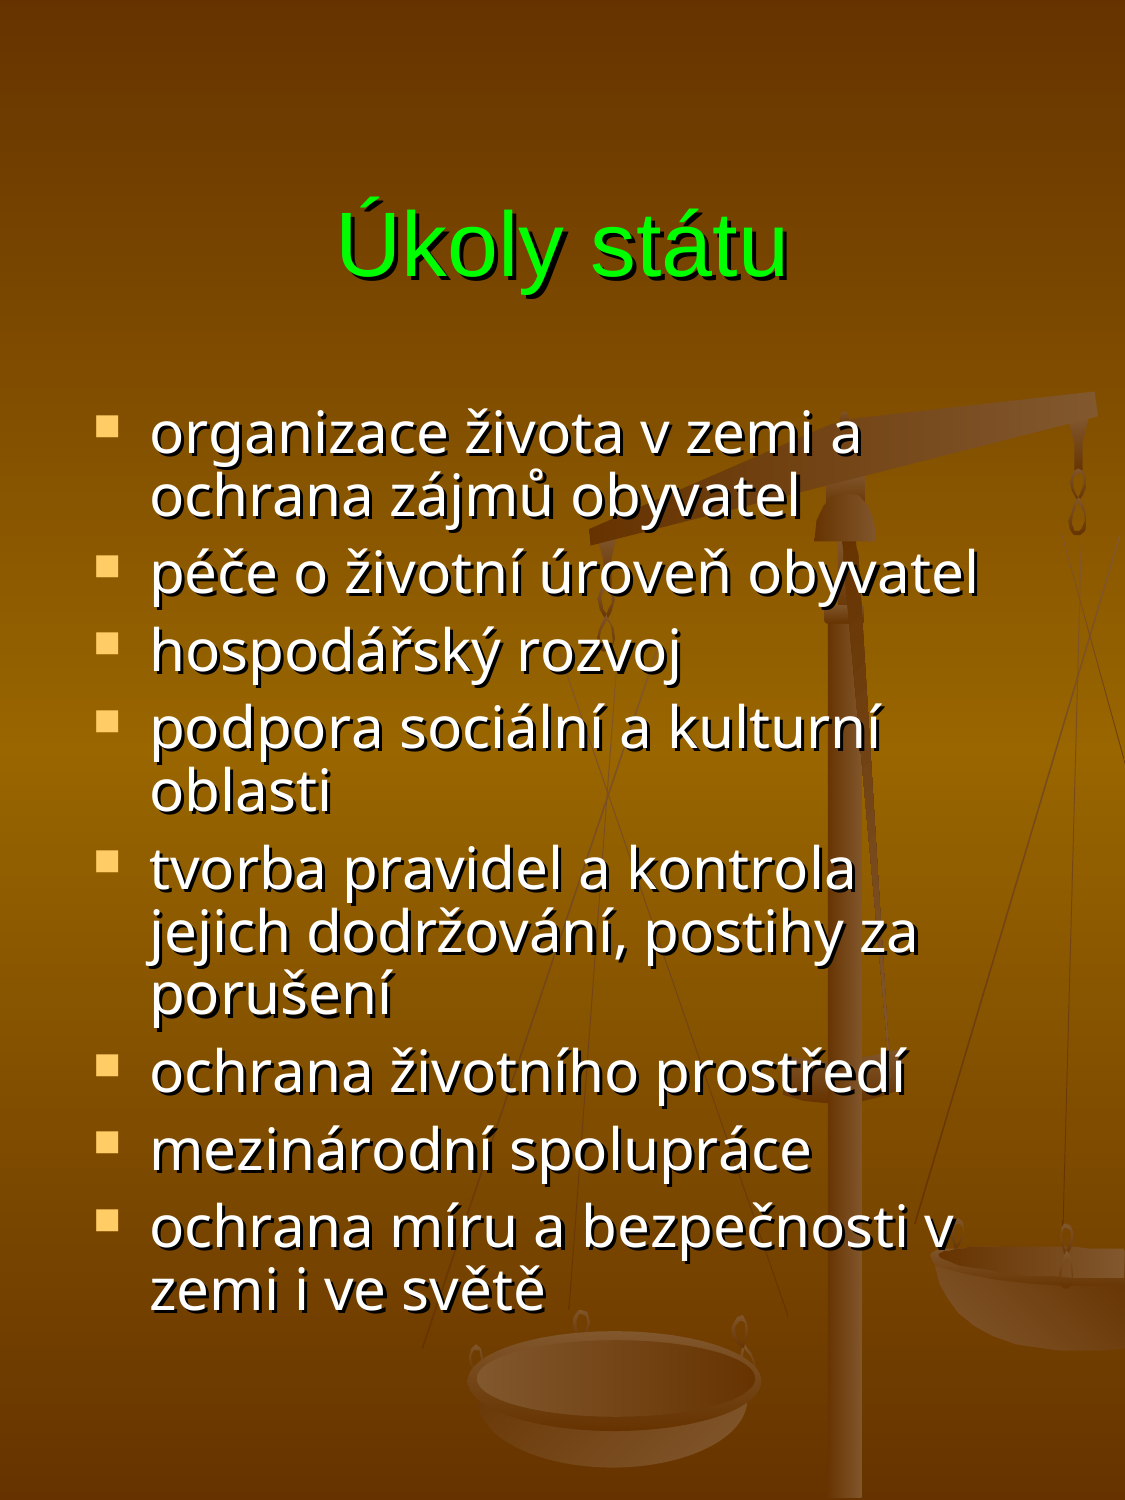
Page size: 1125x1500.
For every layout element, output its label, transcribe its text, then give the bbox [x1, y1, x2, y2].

title Úkoly státu [56, 60, 1069, 420]
list organizace života v zemi a ochrana zájmů obyvatel péče o životní úroveň obyvatel hospodářský rozvoj podpora sociální a kulturní oblasti tvorba pravidel a kontrola jejich dodržování, postihy za porušení ochrana životního prostředí mezinárodní spolupráce ochrana míru a bezpečnosti v zemi i ve světě [78, 395, 1024, 1500]
